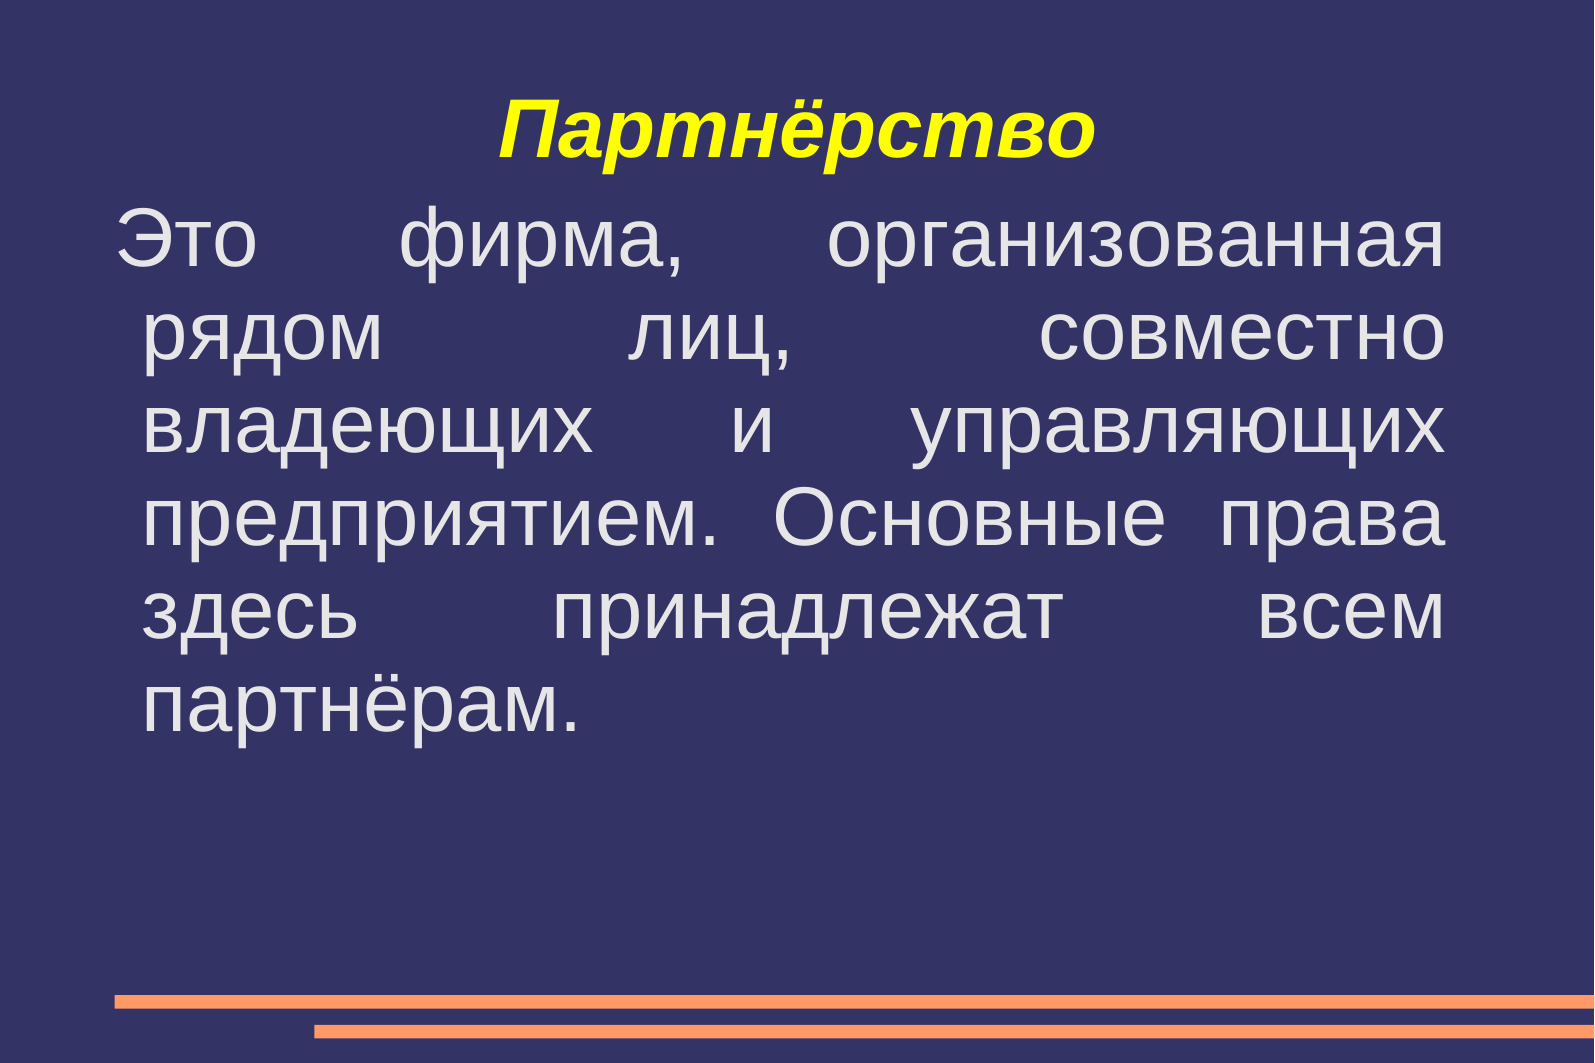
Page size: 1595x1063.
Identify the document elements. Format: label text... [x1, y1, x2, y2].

title Партнёрство [117, 39, 1479, 218]
list Это фирма, организованная рядом лиц, совместно владеющих и управляющих предприятием. Основные права здесь принадлежат всем партнёрам. [59, 191, 1447, 886]
